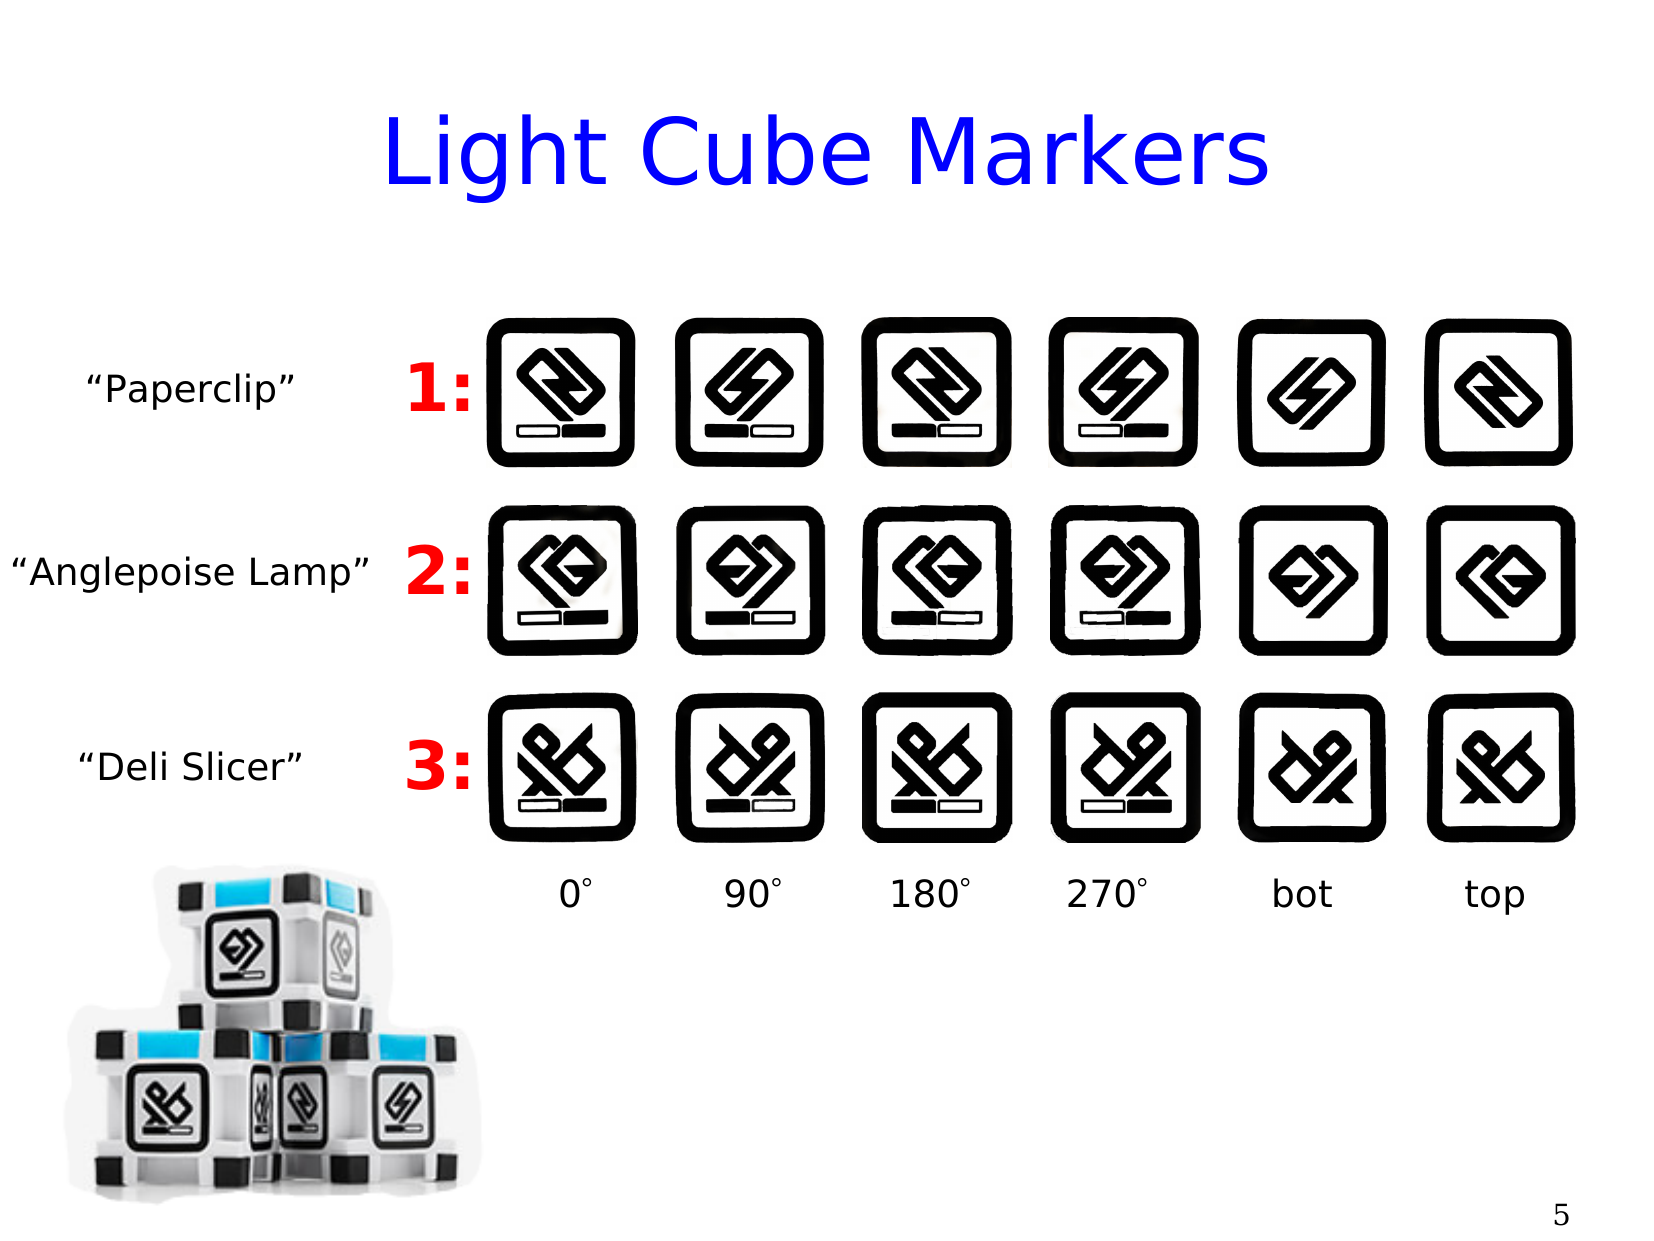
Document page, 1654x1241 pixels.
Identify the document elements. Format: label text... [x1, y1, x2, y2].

picture [861, 317, 1012, 469]
text_box 2: [351, 525, 529, 618]
picture [1050, 692, 1201, 844]
text_box “Paperclip” [0, 360, 351, 420]
picture [487, 692, 638, 844]
picture [1425, 505, 1576, 656]
picture [487, 505, 638, 656]
picture [1237, 692, 1388, 844]
picture [1425, 692, 1576, 844]
picture [1236, 317, 1387, 469]
picture [35, 862, 529, 1241]
picture [673, 317, 824, 469]
picture [1237, 505, 1388, 656]
title Light Cube Markers [82, 49, 1571, 257]
picture [675, 692, 826, 844]
text_box 0° 90° 180° 270° bot top [543, 865, 1654, 967]
picture [862, 692, 1013, 844]
text_box “Anglepoise Lamp” [0, 543, 351, 603]
picture [675, 505, 826, 656]
picture [1050, 505, 1201, 656]
text_box “Deli Slicer” [0, 738, 351, 798]
picture [1423, 317, 1574, 469]
picture [1048, 317, 1199, 469]
picture [862, 505, 1013, 656]
picture [486, 317, 637, 469]
text_box 3: [351, 720, 529, 813]
text_box 1: [351, 342, 529, 435]
